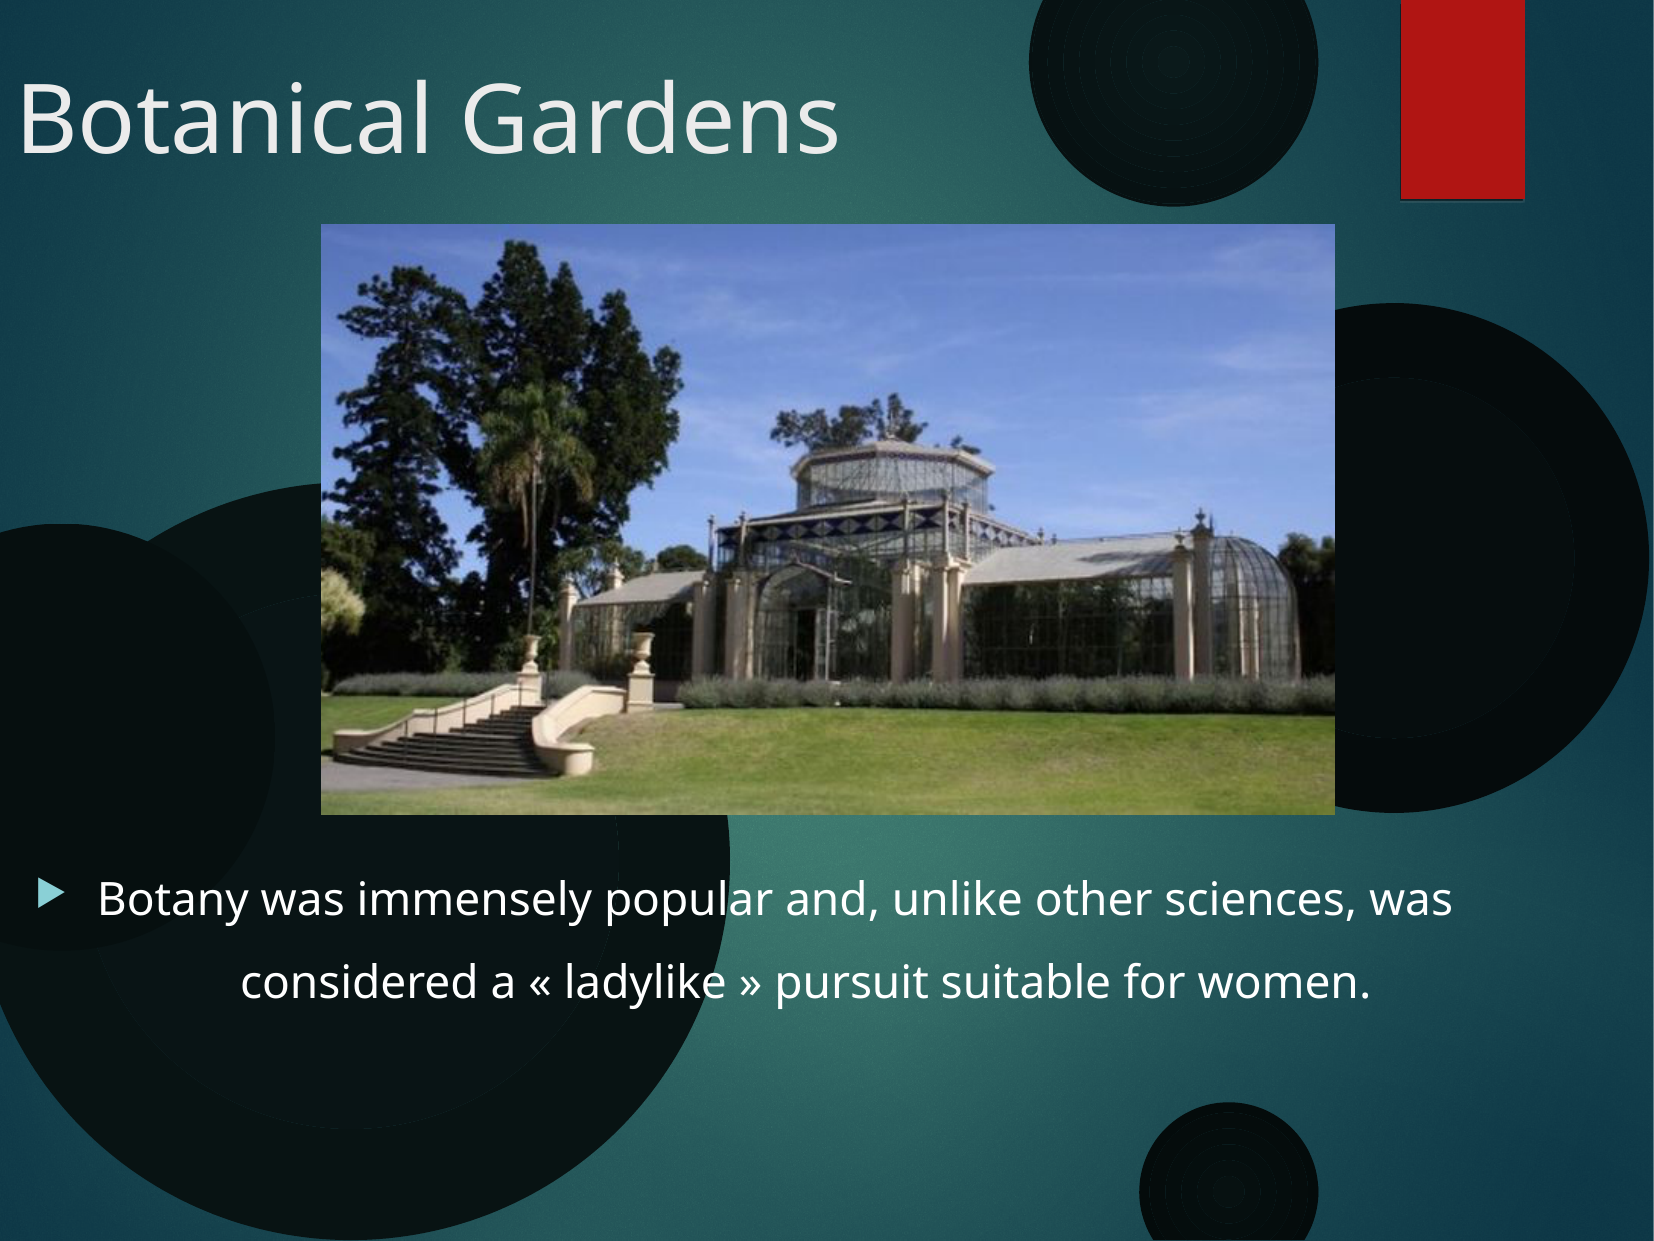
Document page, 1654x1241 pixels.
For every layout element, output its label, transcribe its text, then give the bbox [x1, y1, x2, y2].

list Botany was immensely popular and, unlike other sciences, was considered a « ladylike » pursuit suitable for women. [0, 834, 1489, 1172]
picture [321, 224, 1335, 815]
title Botanical Gardens [0, 49, 1489, 257]
